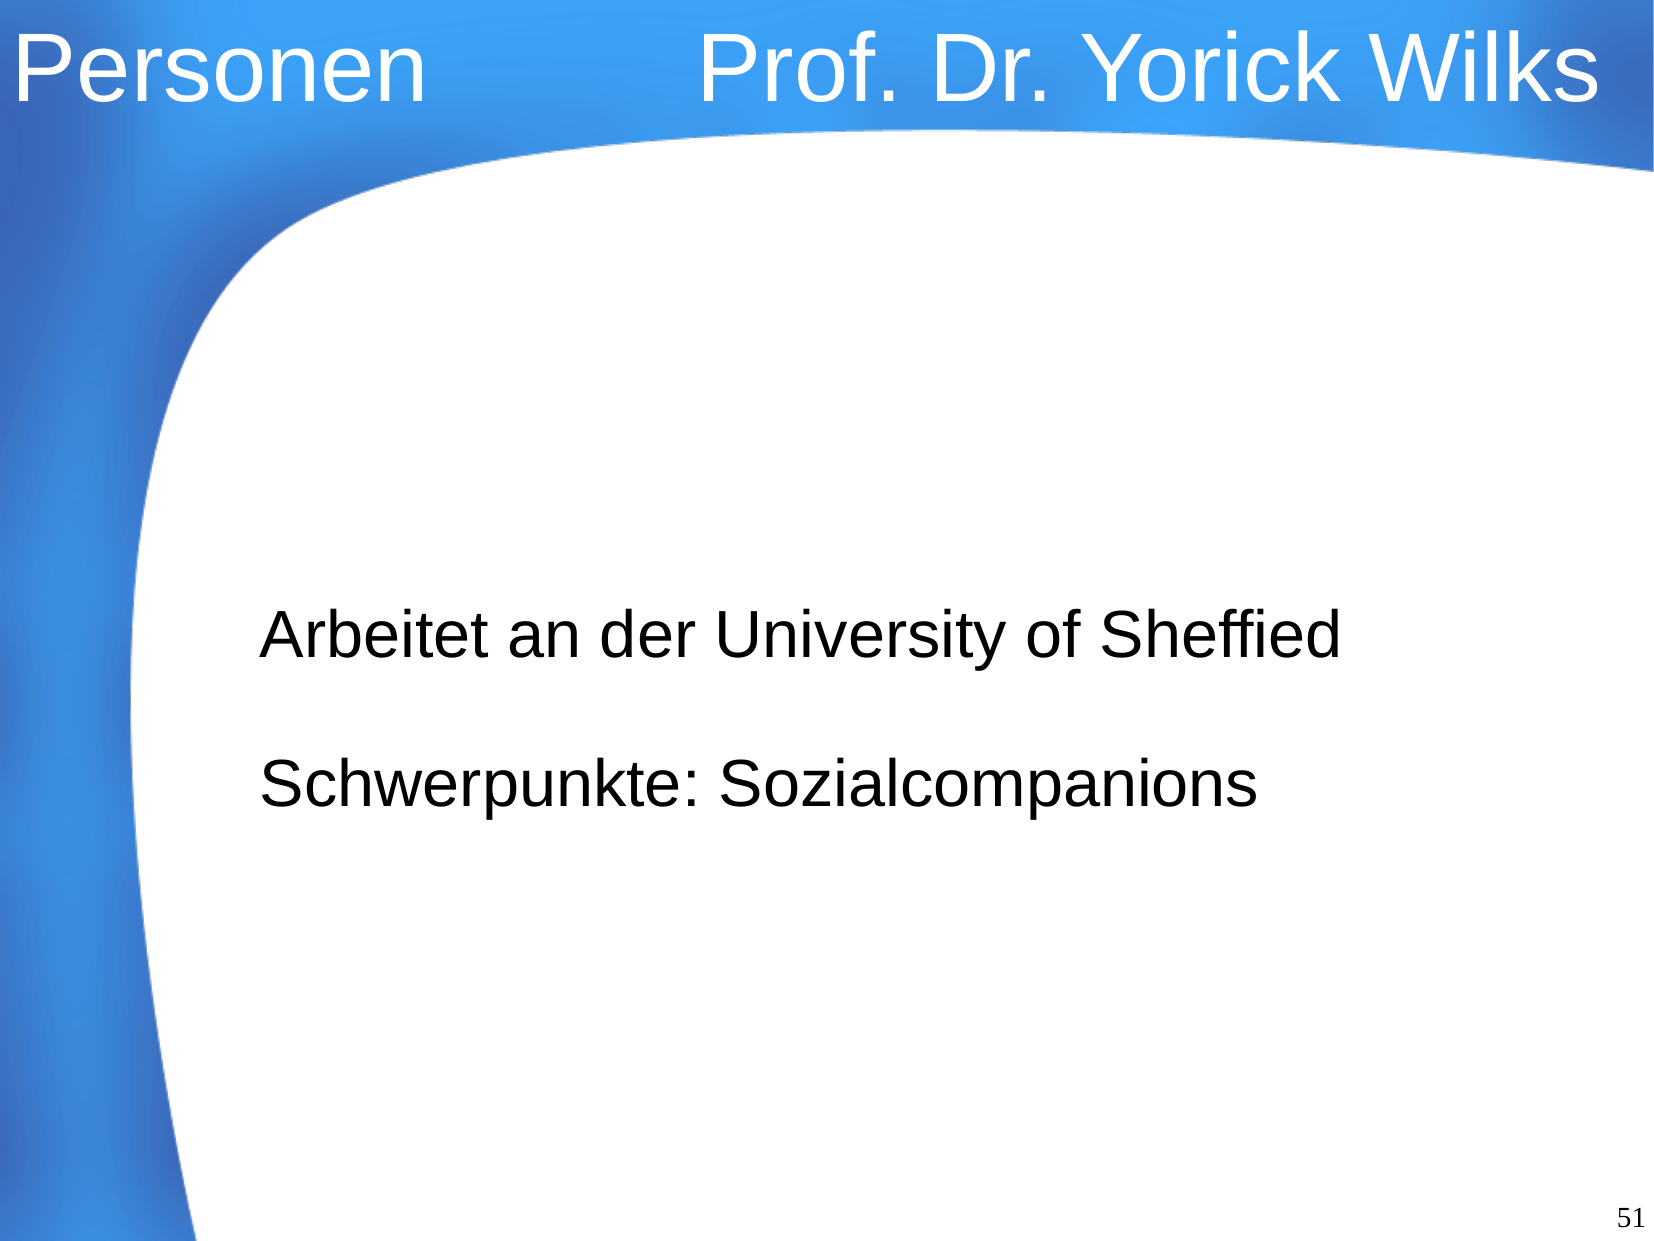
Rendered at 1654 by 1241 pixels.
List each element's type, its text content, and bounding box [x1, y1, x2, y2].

title Personen [11, 13, 697, 123]
subtitle Arbeitet an der University of Sheffied Schwerpunkte: Sozialcompanions [259, 248, 1560, 1170]
picture [0, 0, 1654, 1241]
title Prof. Dr. Yorick Wilks [697, 13, 1619, 123]
